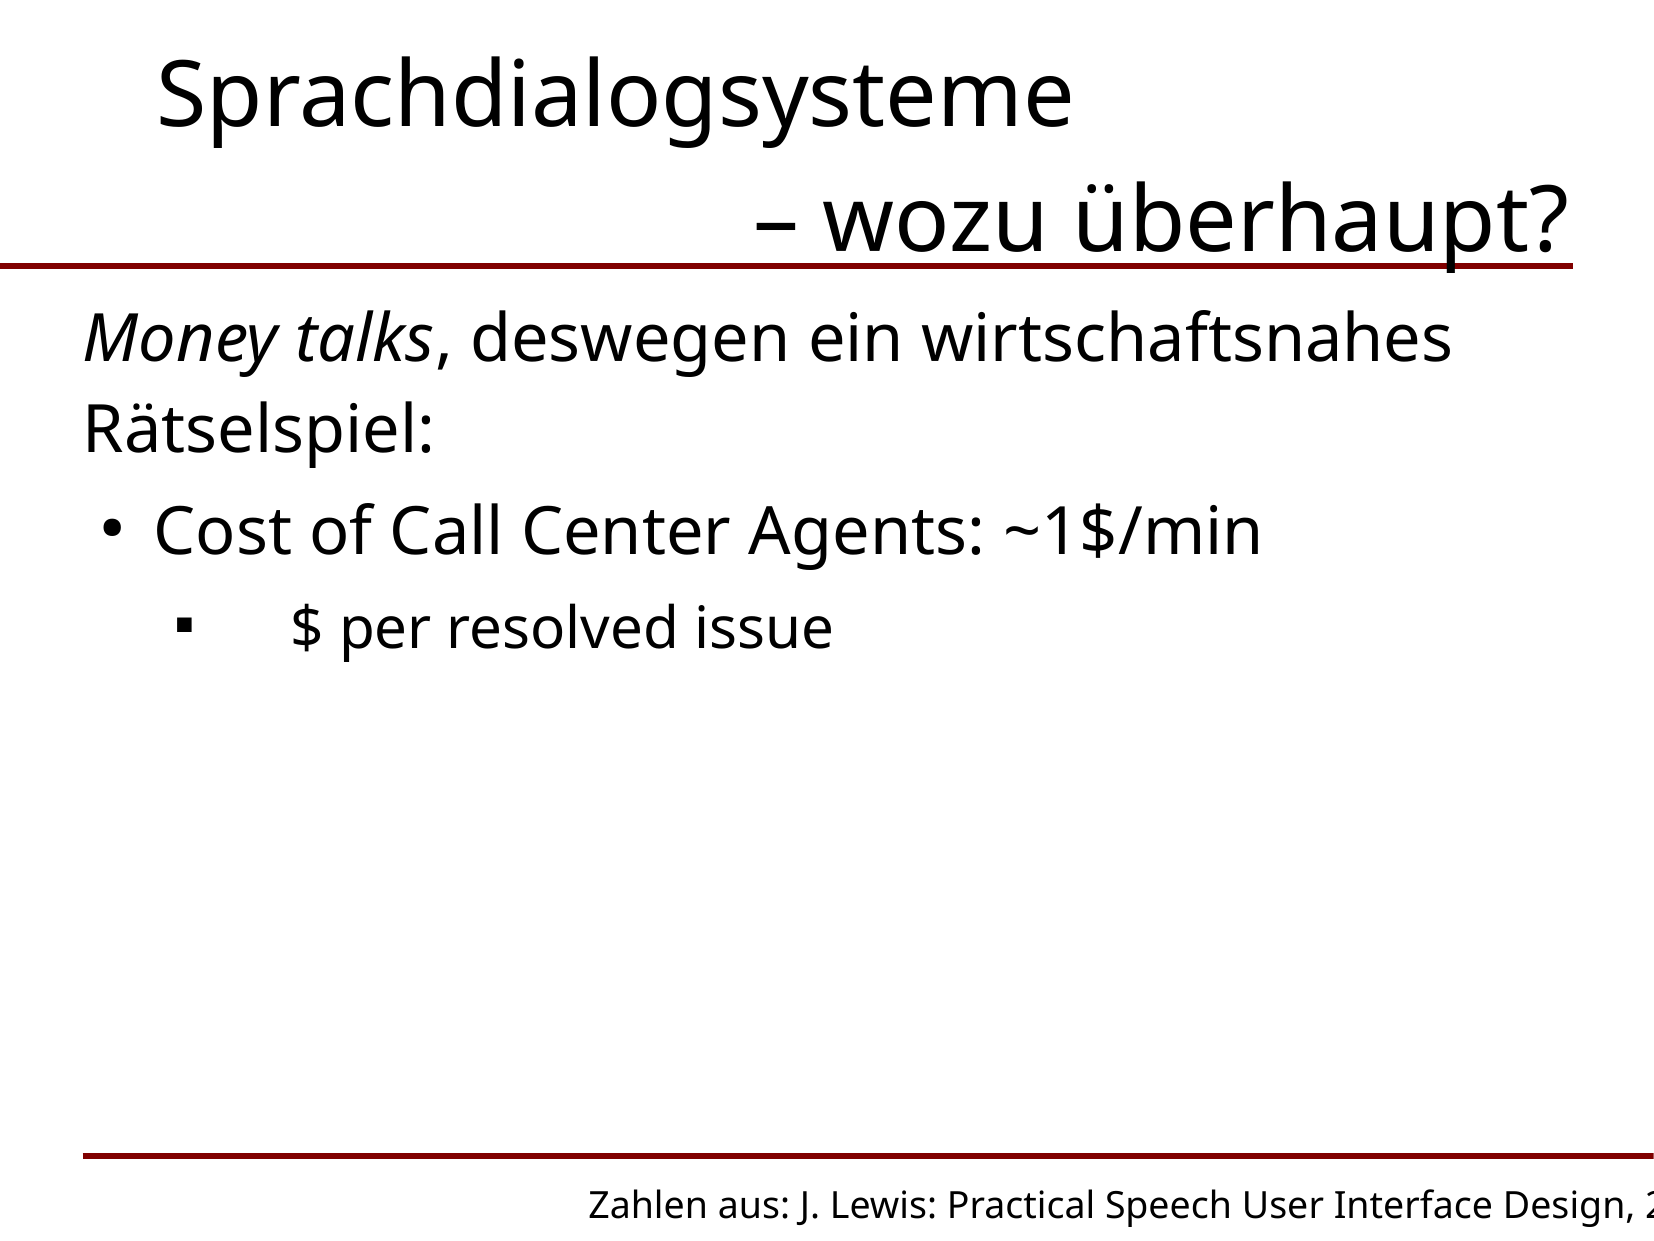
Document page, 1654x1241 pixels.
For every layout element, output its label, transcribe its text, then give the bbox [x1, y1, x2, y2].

list Money talks, deswegen ein wirtschaftsnahes Rätselspiel: Cost of Call Center Agents: ~1$/min ~6$ per resolved issue [82, 290, 1571, 1188]
title Sprachdialogsysteme – wozu überhaupt? [82, 42, 1571, 264]
text_box Zahlen aus: J. Lewis: Practical Speech User Interface Design, 2011. [573, 1171, 1594, 1237]
